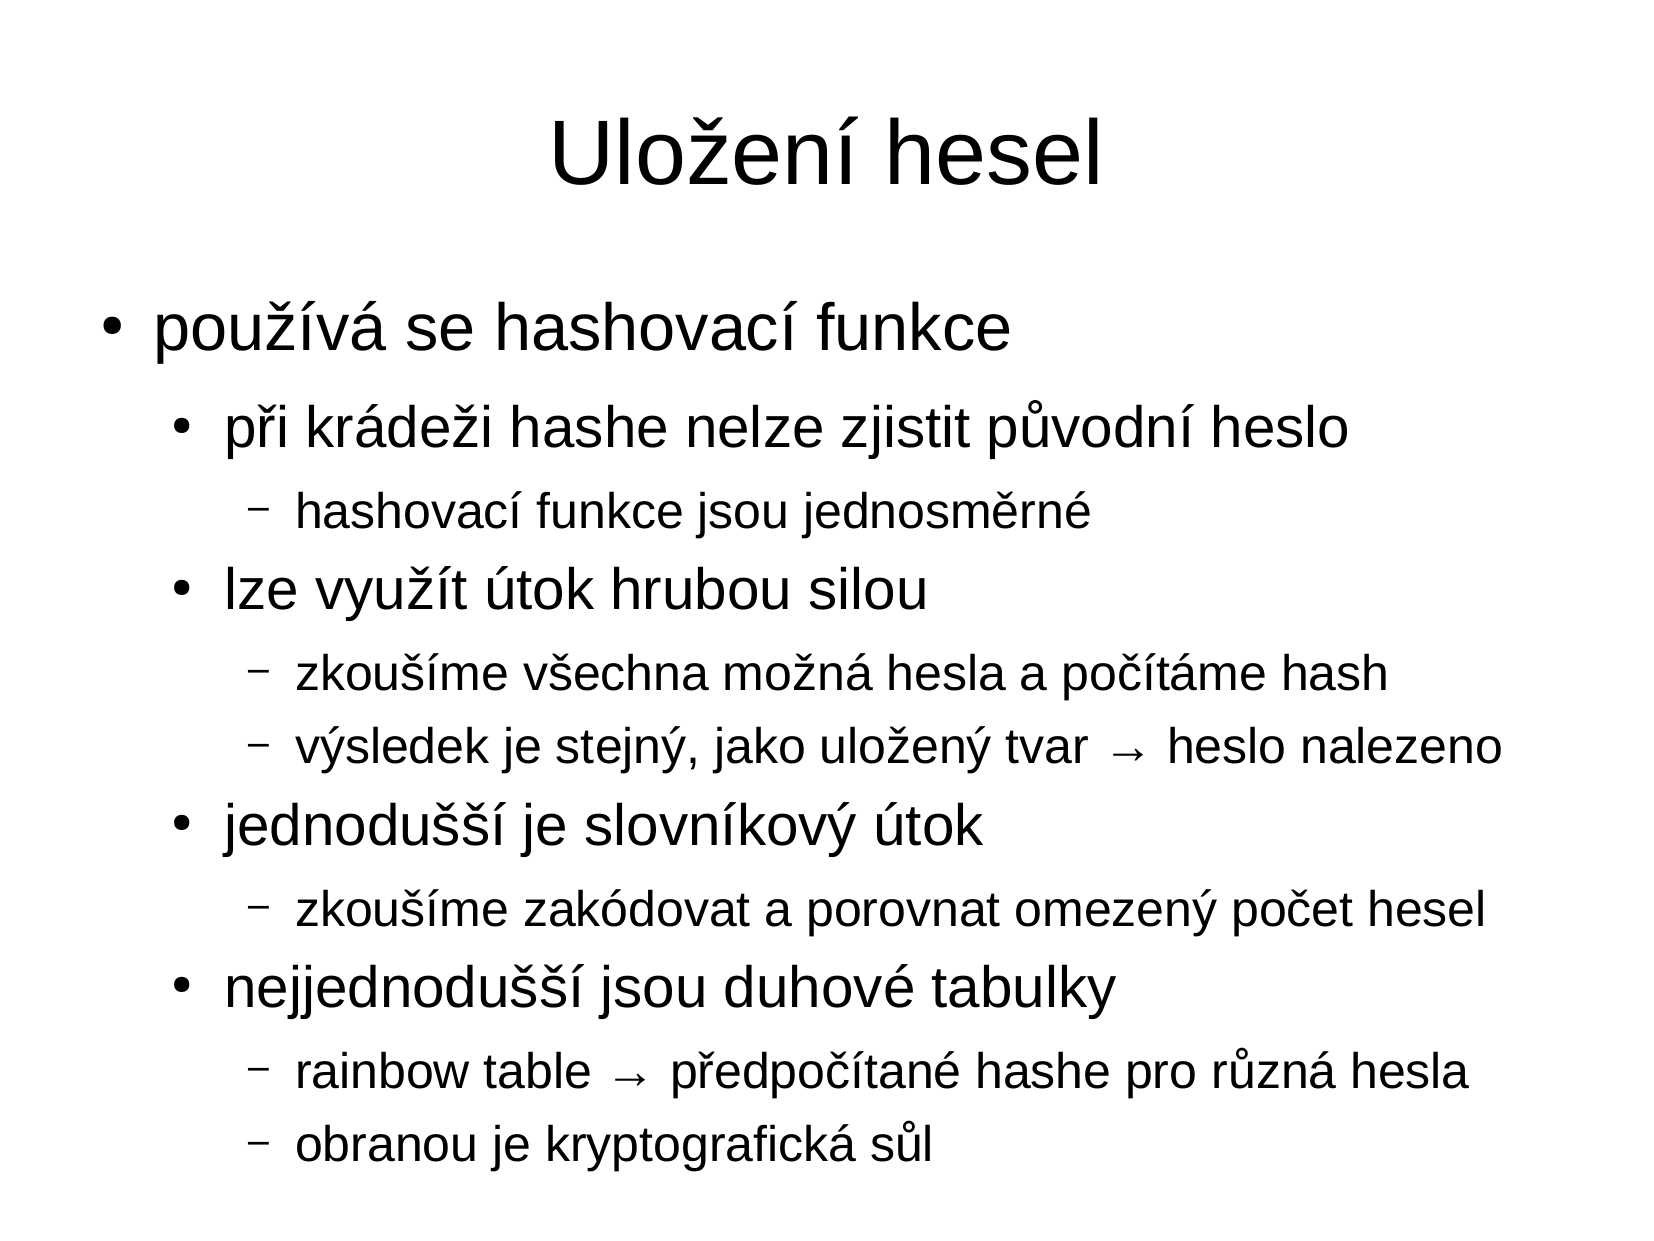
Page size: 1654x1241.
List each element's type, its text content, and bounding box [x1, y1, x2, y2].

list používá se hashovací funkce při krádeži hashe nelze zjistit původní heslo hashovací funkce jsou jednosměrné lze využít útok hrubou silou zkoušíme všechna možná hesla a počítáme hash výsledek je stejný, jako uložený tvar → heslo nalezeno jednodušší je slovníkový útok zkoušíme zakódovat a porovnat omezený počet hesel nejjednodušší jsou duhové tabulky rainbow table → předpočítané hashe pro různá hesla obranou je kryptografická sůl [82, 290, 1571, 1217]
title Uložení hesel [82, 49, 1571, 257]
